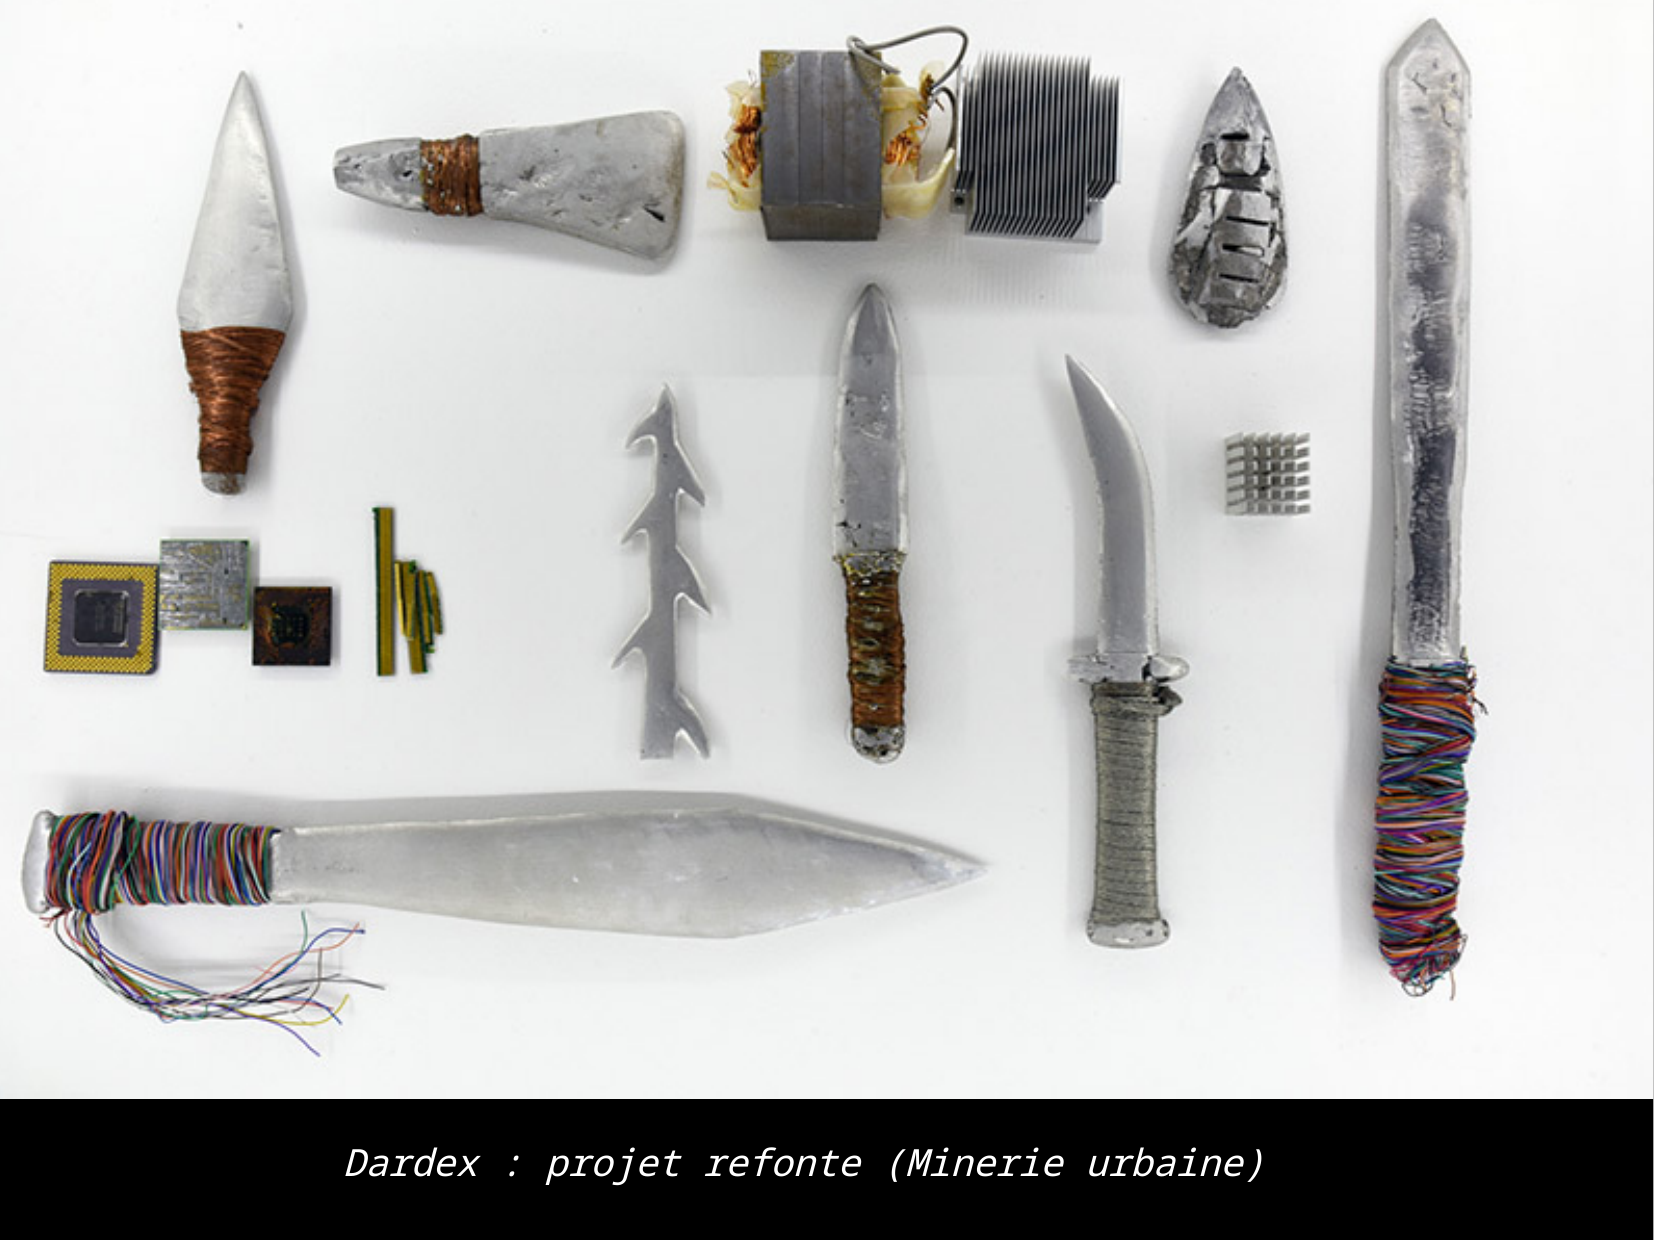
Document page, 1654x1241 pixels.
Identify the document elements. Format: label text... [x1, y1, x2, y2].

picture [0, 0, 1654, 1099]
text_box Dardex : projet refonte (Minerie urbaine) [328, 1128, 1326, 1229]
